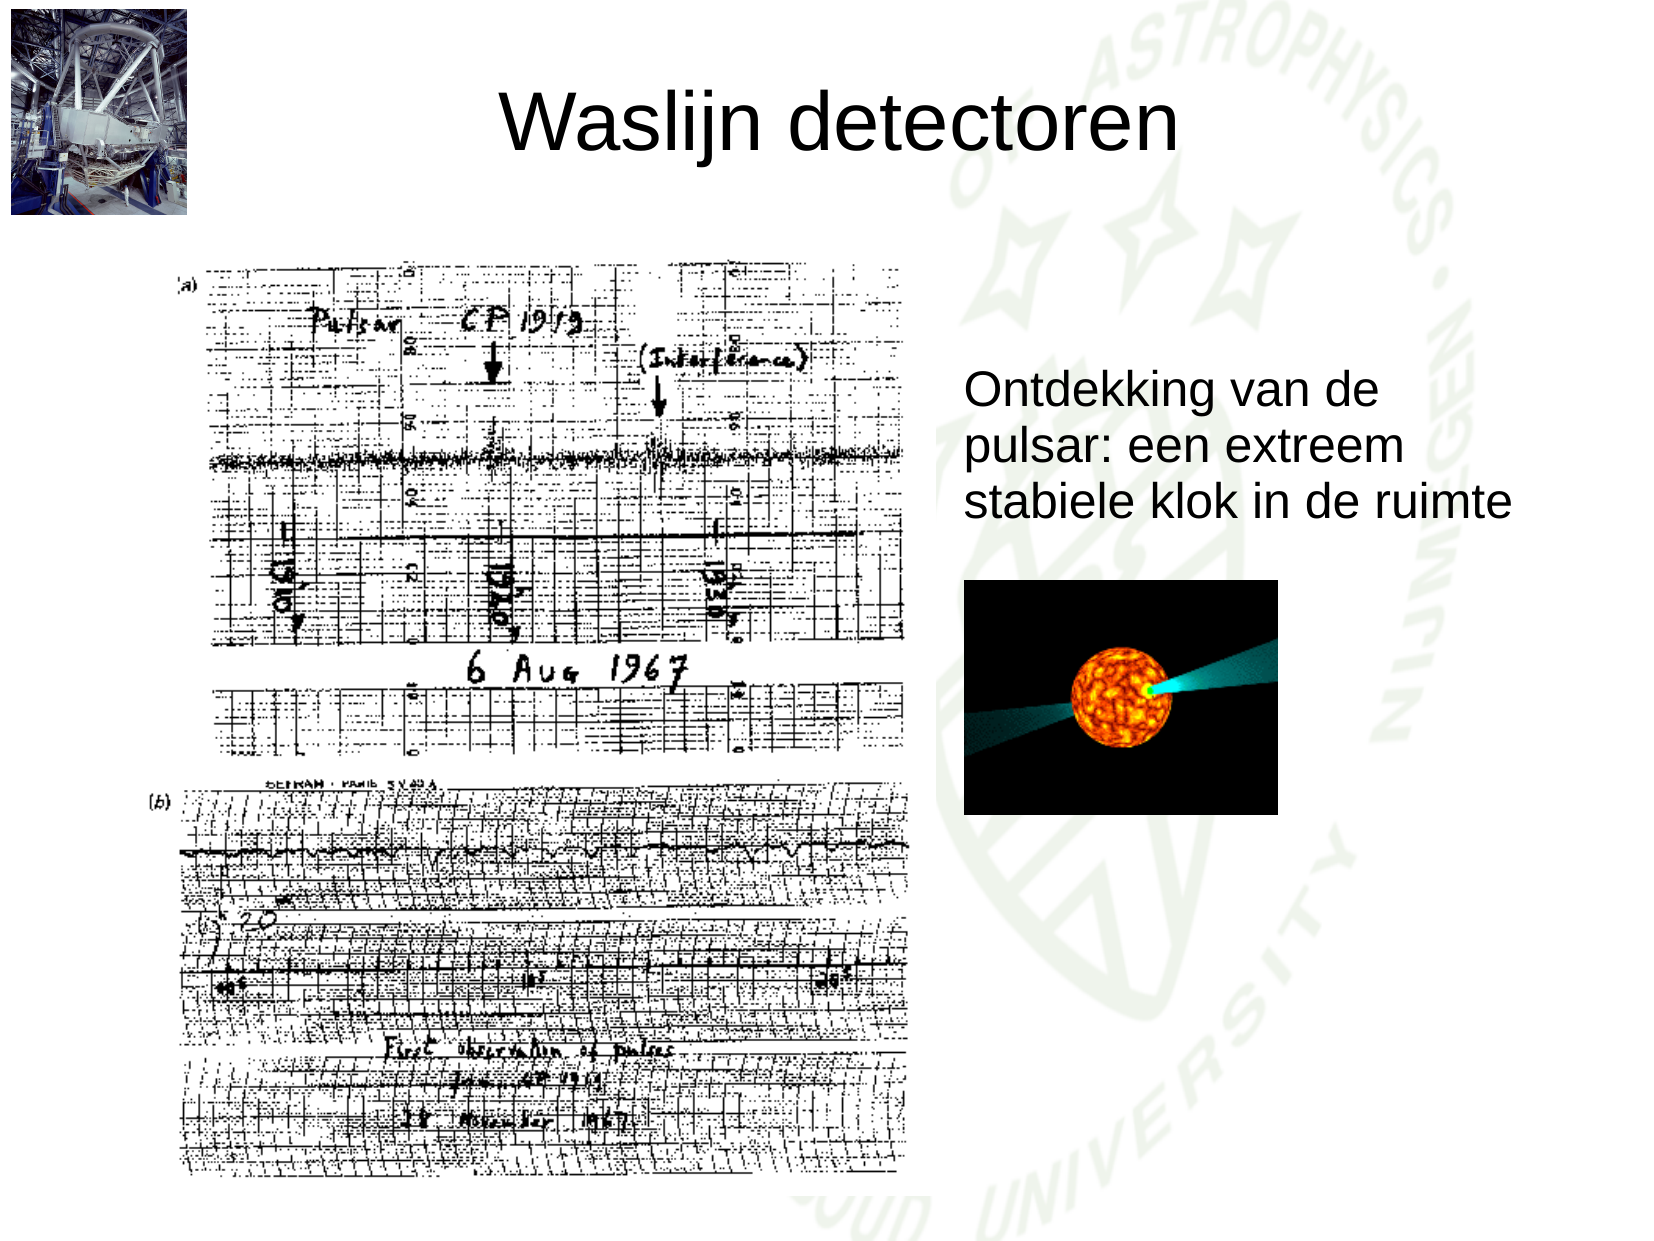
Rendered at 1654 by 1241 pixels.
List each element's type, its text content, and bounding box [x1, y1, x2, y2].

picture [0, 0, 1654, 1241]
text_box Ontdekking van de pulsar: een extreem stabiele klok in de ruimte [948, 354, 1529, 537]
text_box Waslijn detectoren [484, 67, 1196, 176]
